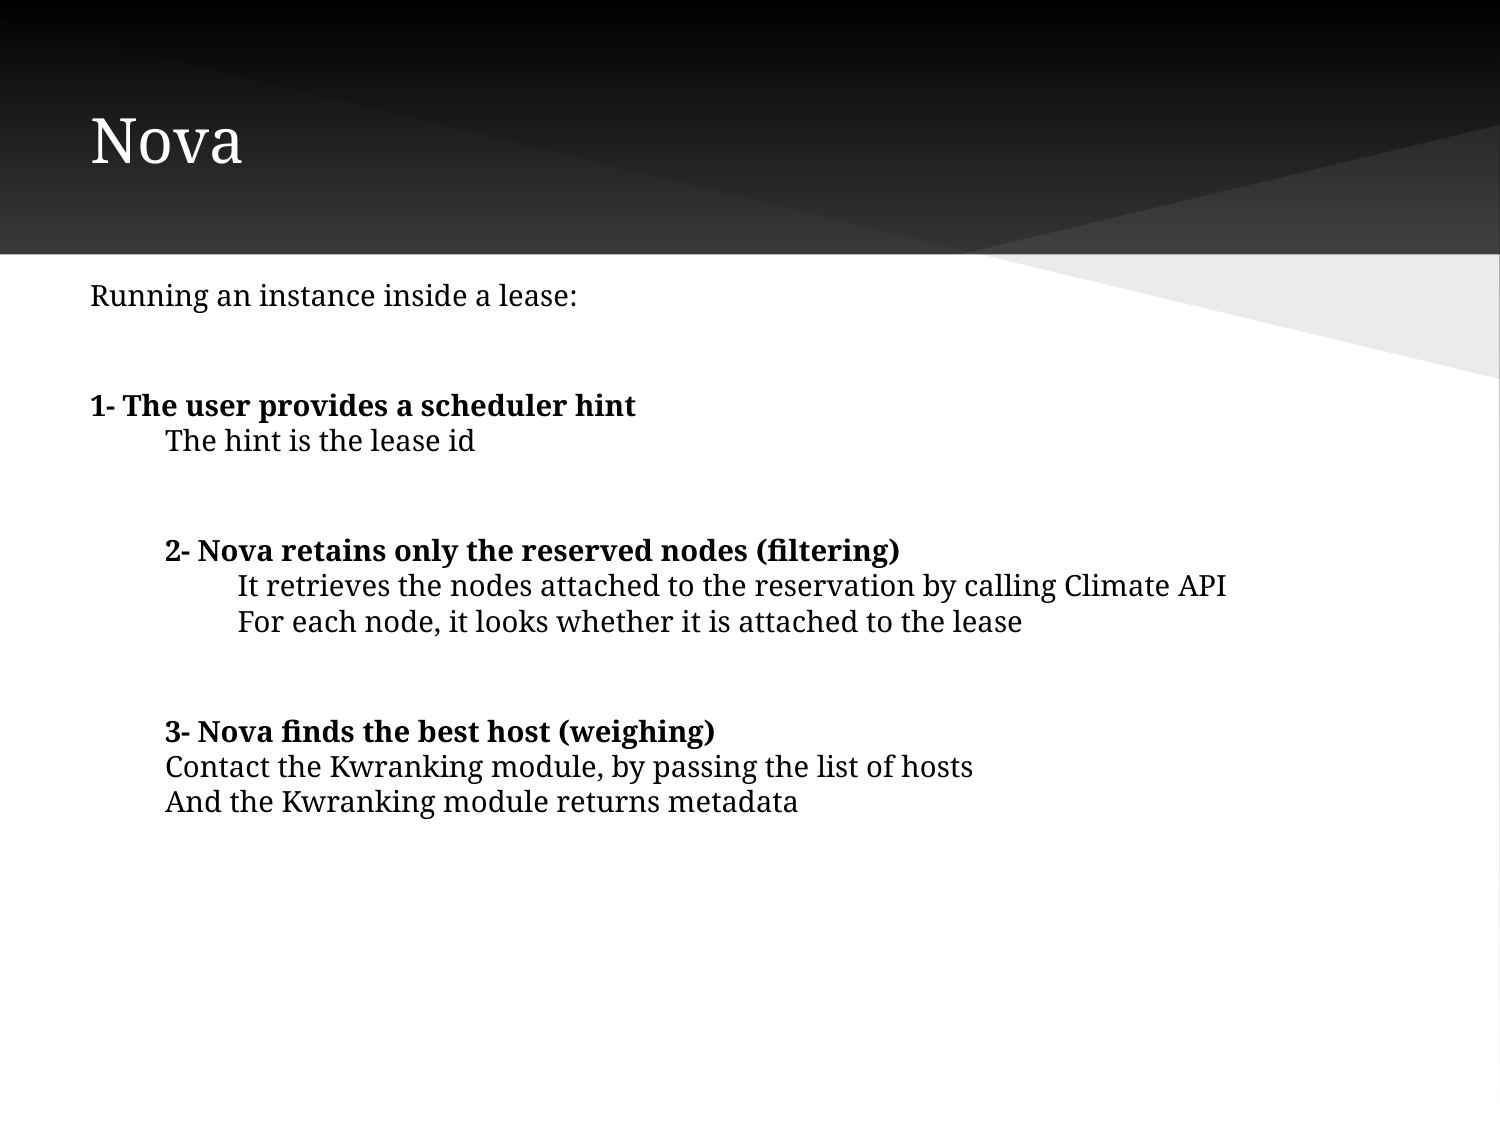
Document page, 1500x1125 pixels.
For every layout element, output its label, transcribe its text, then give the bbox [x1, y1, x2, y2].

list Running an instance inside a lease: 1- The user provides a scheduler hint The hint is the lease id 2- Nova retains only the reserved nodes (filtering) It retrieves the nodes attached to the reservation by calling Climate API For each node, it looks whether it is attached to the lease 3- Nova finds the best host (weighing) Contact the Kwranking module, by passing the list of hosts And the Kwranking module returns metadata [75, 262, 1425, 1078]
title Nova [75, 45, 1425, 233]
